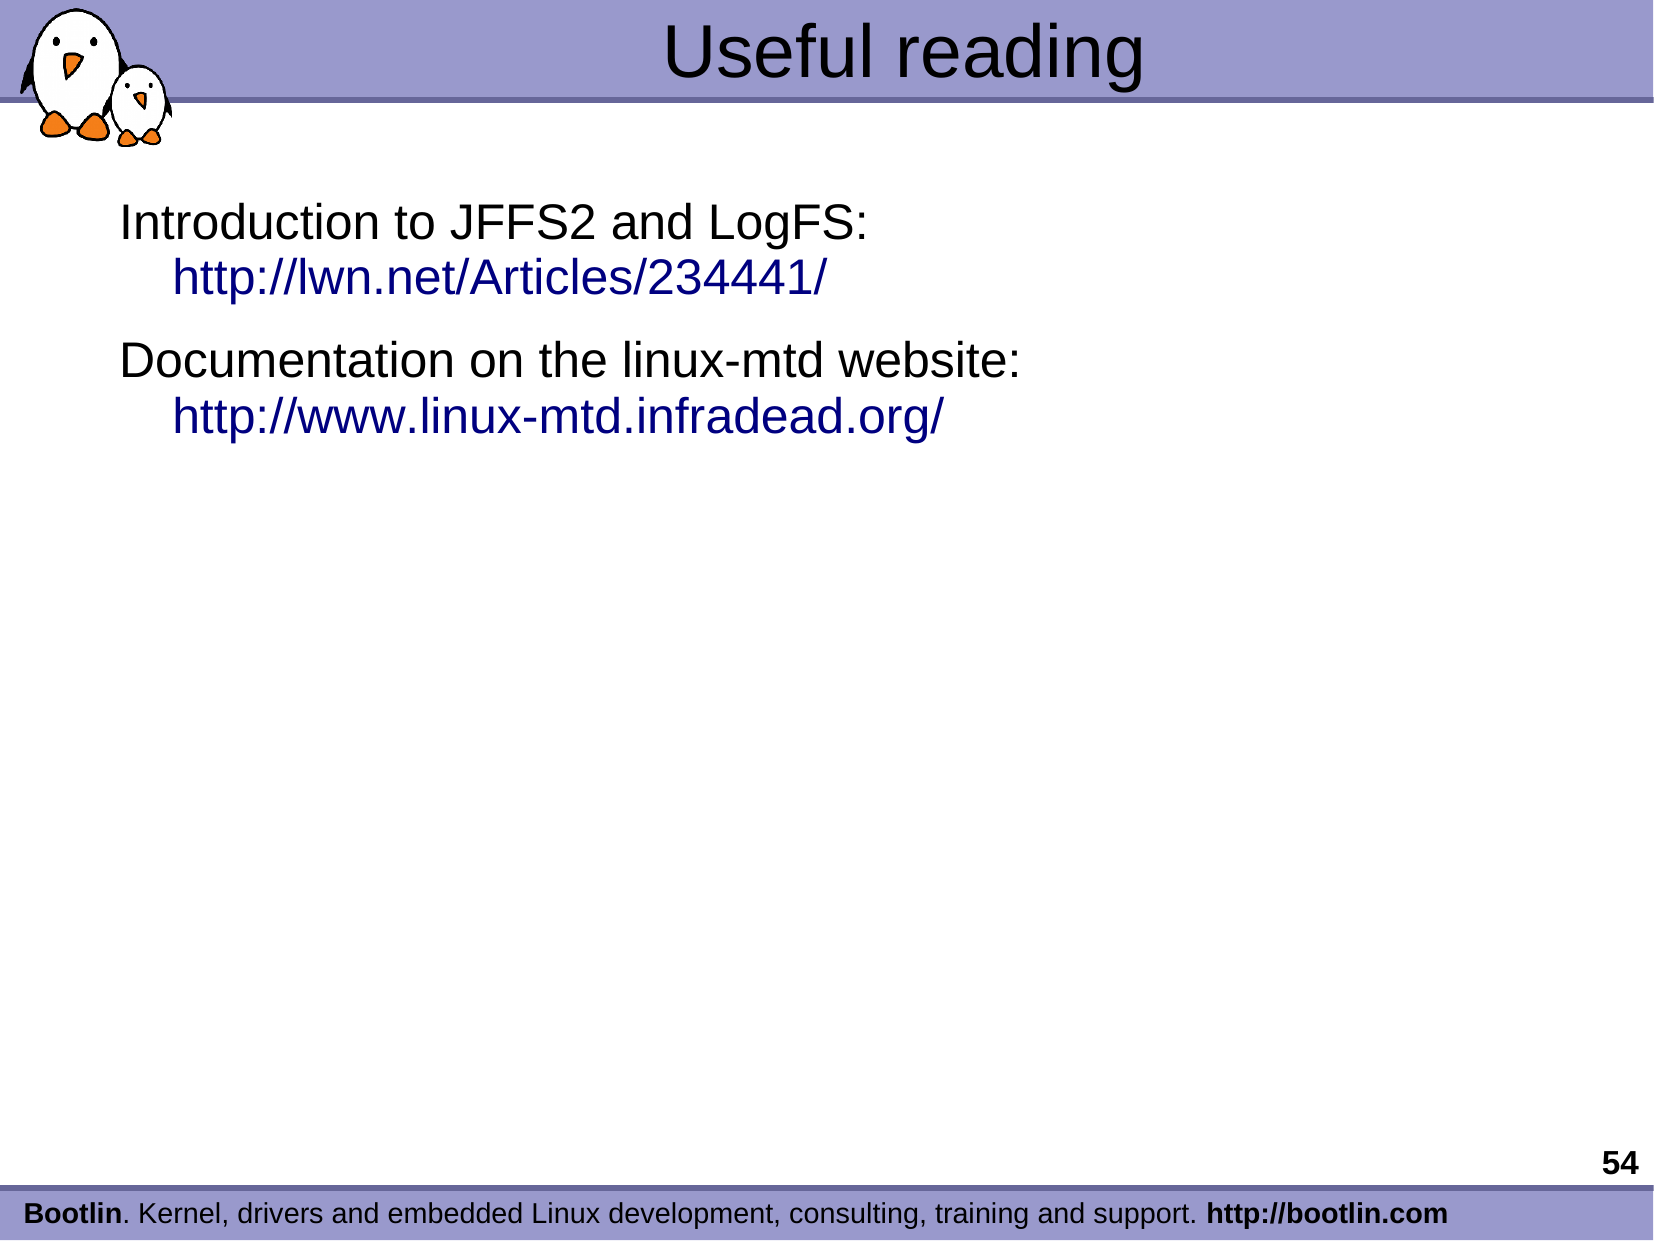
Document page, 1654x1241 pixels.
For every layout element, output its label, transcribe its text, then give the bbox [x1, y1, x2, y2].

picture [20, 8, 172, 147]
title Useful reading [178, 5, 1631, 97]
list Introduction to JFFS2 and LogFS: http://lwn.net/Articles/234441/ Documentation on the linux-mtd website: http://www.linux-mtd.infradead.org/ [101, 193, 1564, 779]
